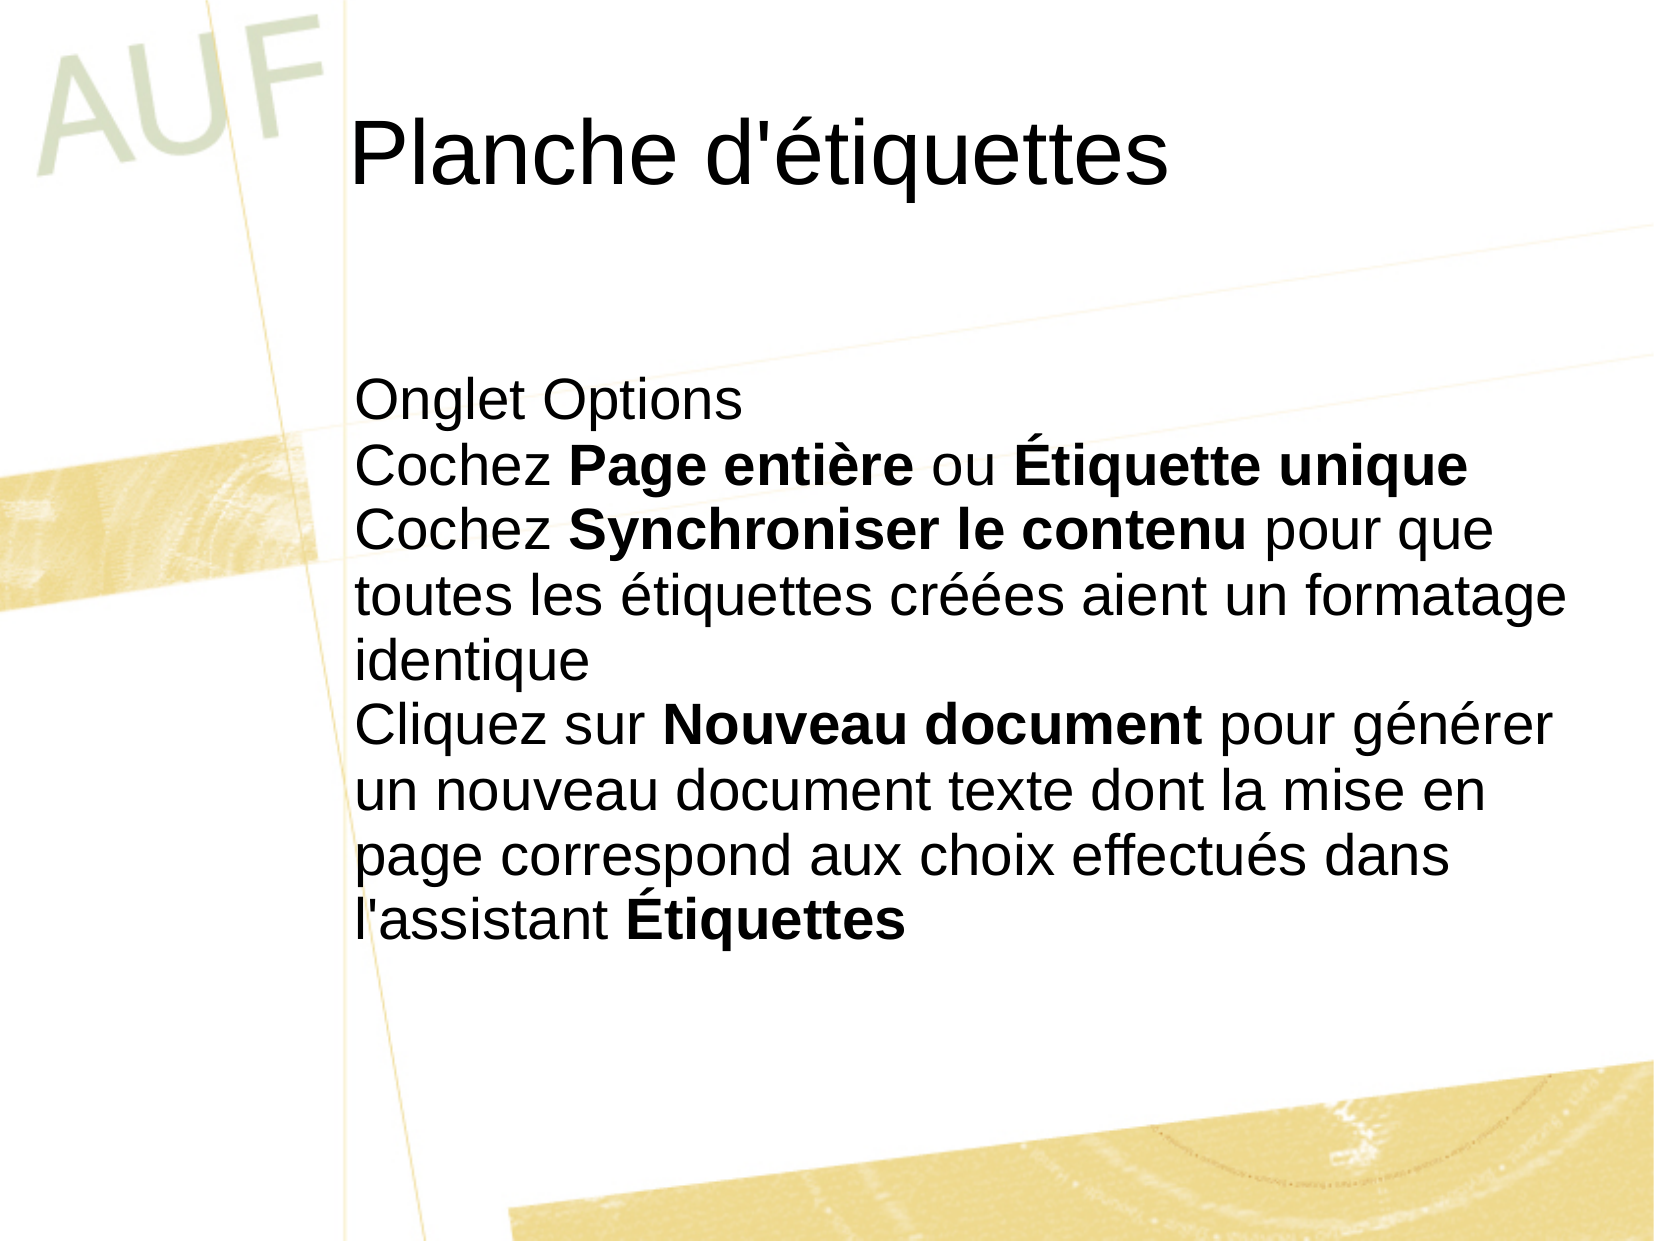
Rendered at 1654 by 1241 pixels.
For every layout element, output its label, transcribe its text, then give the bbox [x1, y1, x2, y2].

picture [0, 0, 1654, 1241]
subtitle Onglet Options Cochez Page entière ou Étiquette unique Cochez Synchroniser le contenu pour que toutes les étiquettes créées aient un formatage identique Cliquez sur Nouveau document pour générer un nouveau document texte dont la mise en page correspond aux choix effectués dans l'assistant Étiquettes [88, 295, 1601, 1099]
title Planche d'étiquettes [82, 49, 1571, 257]
